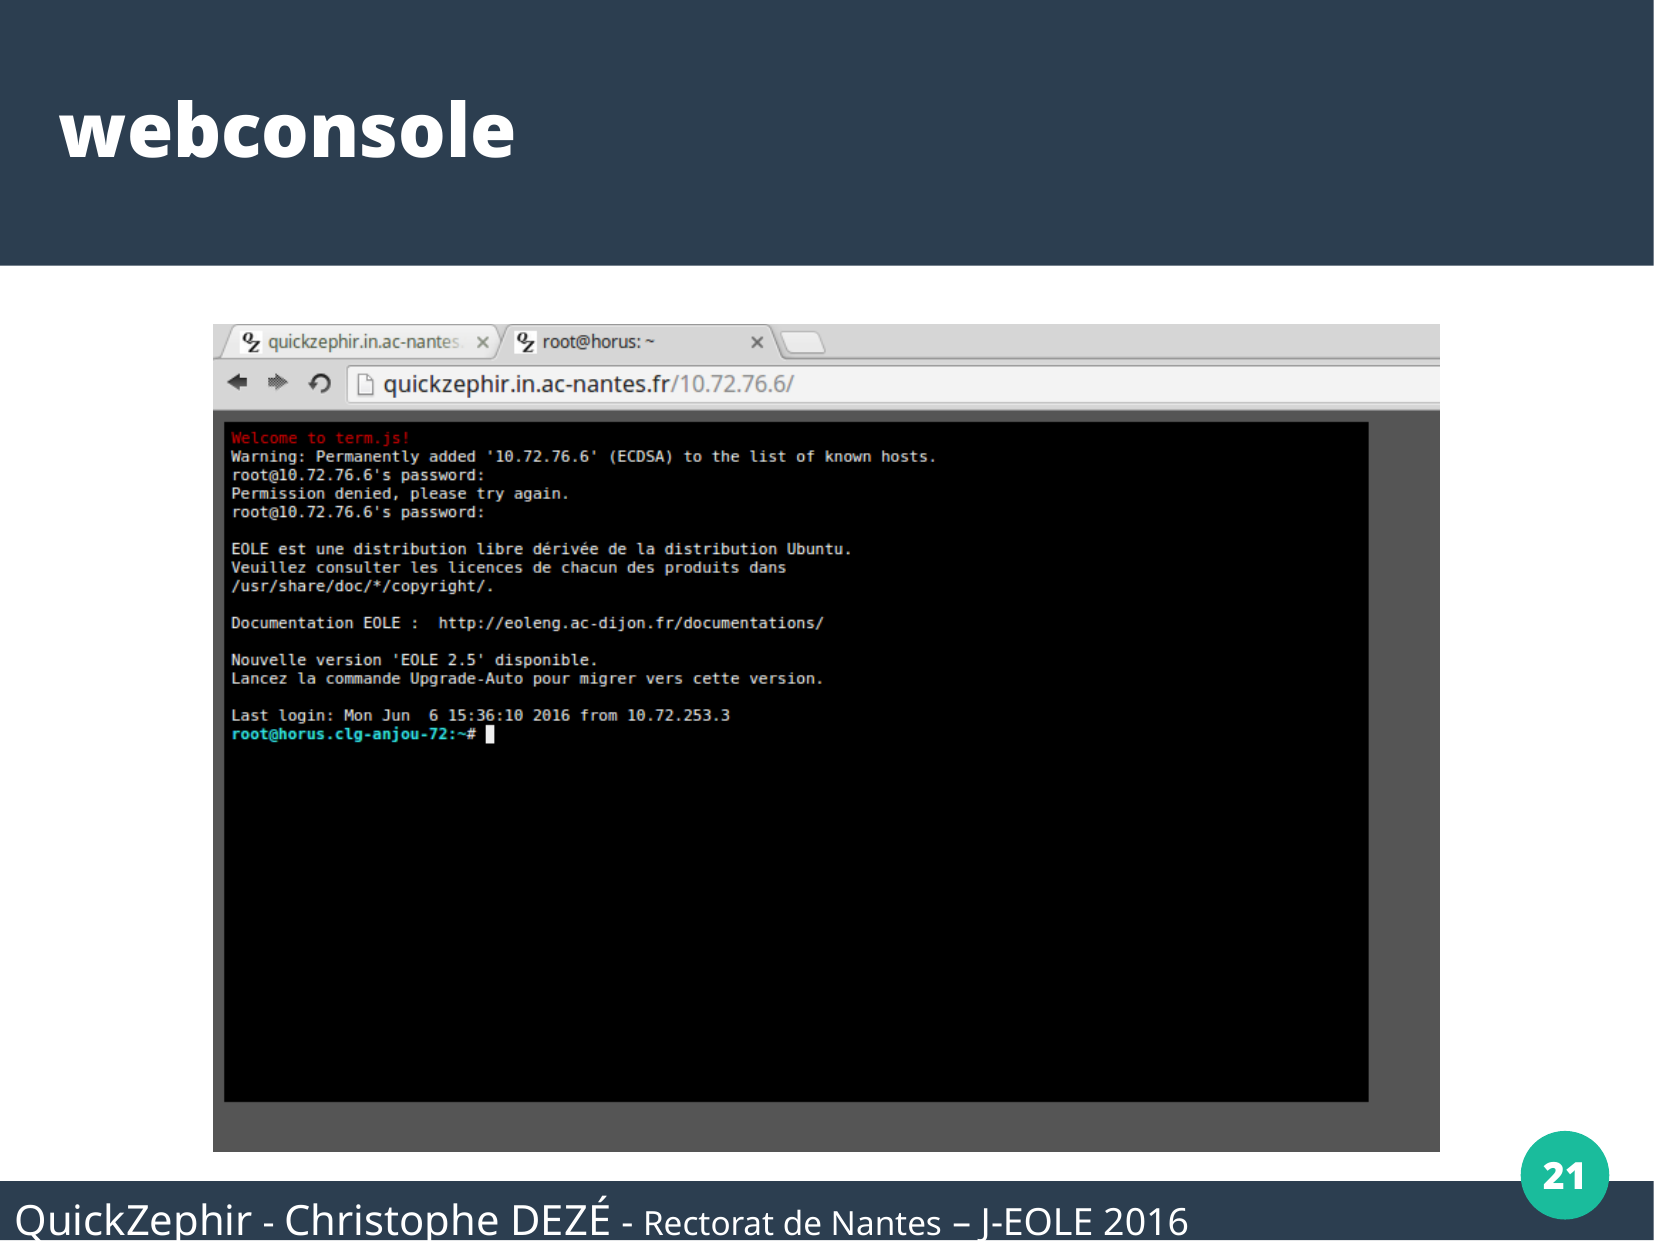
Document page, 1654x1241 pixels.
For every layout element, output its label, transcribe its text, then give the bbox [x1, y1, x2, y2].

picture [213, 324, 1440, 1152]
title webconsole [59, 49, 1595, 207]
